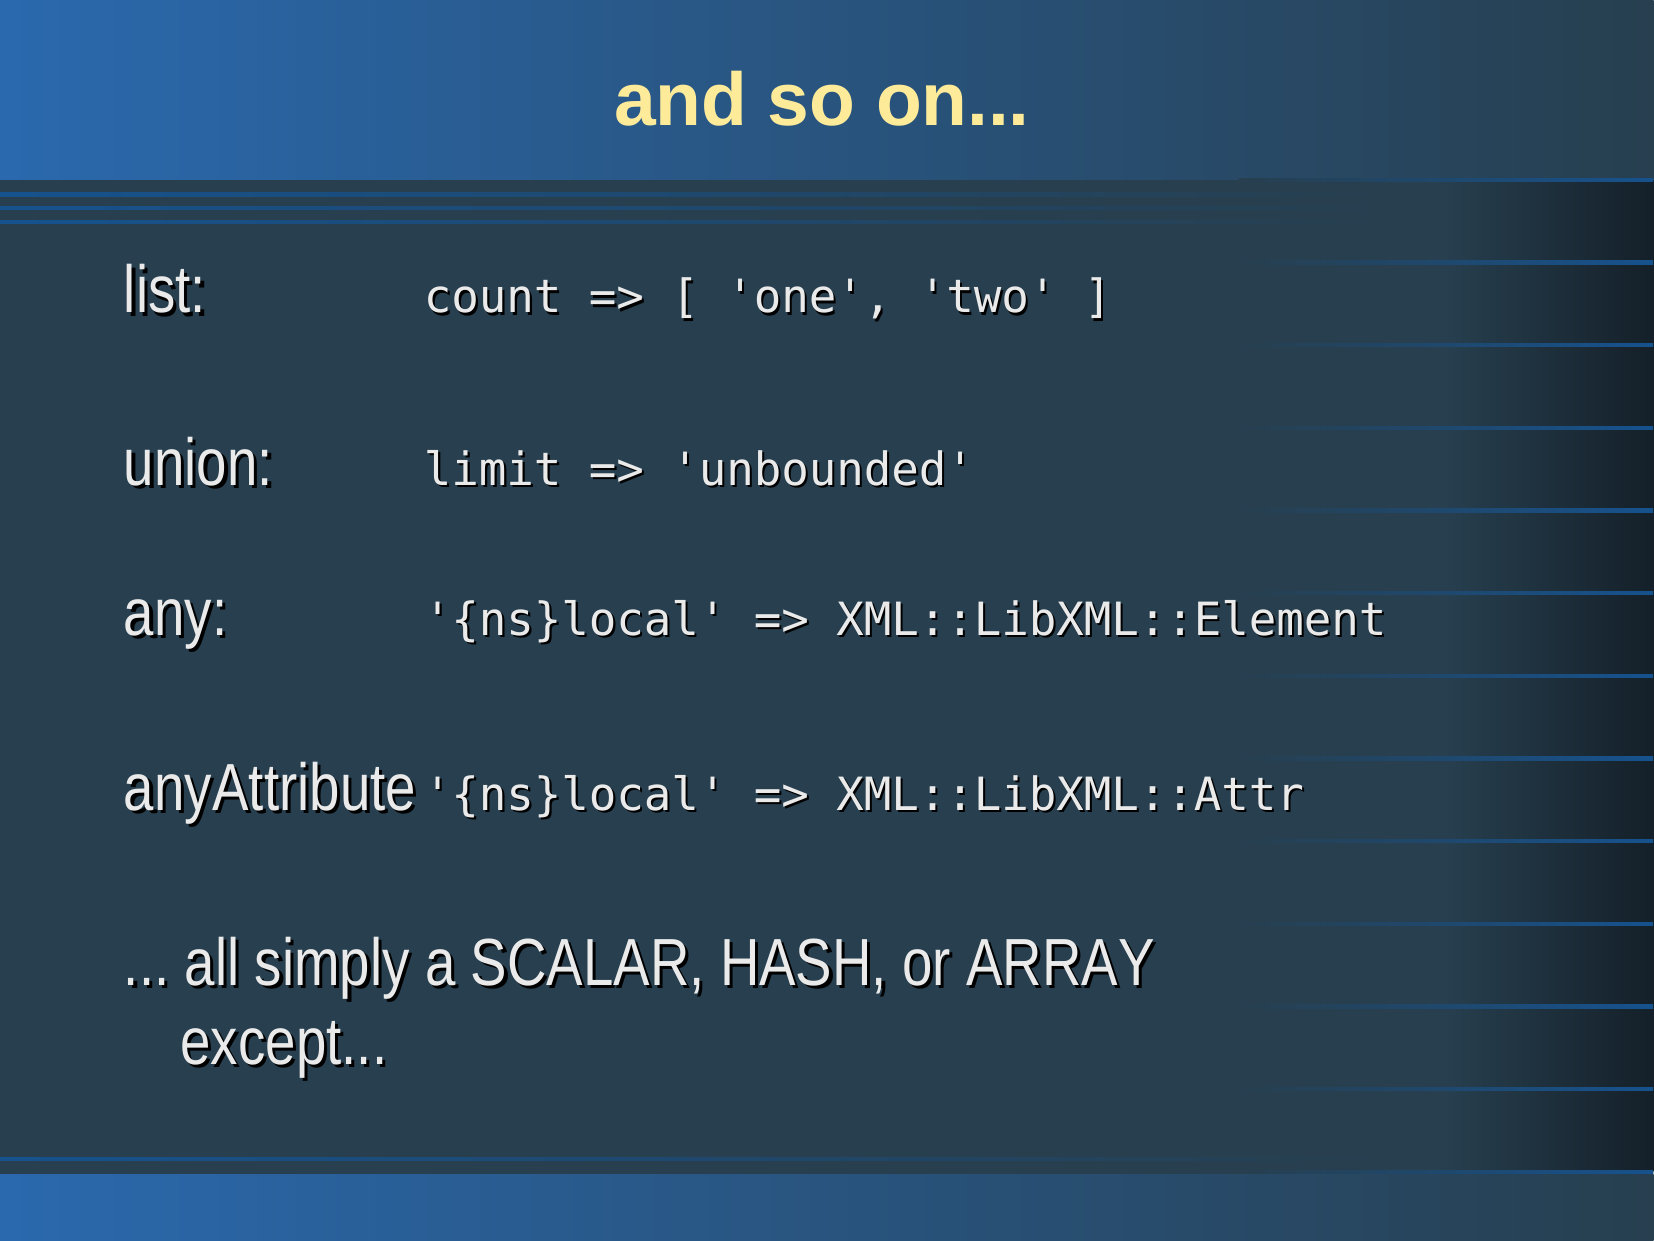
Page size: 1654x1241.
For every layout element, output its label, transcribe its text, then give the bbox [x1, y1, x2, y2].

list list: count => [ 'one', 'two' ] union: limit => 'unbounded' any: '{ns}local' => XML::LibXML::Element anyAttribute '{ns}local' => XML::LibXML::Attr ... all simply a SCALAR, HASH, or ARRAY except... [124, 248, 1576, 1129]
title and so on... [91, 34, 1553, 158]
